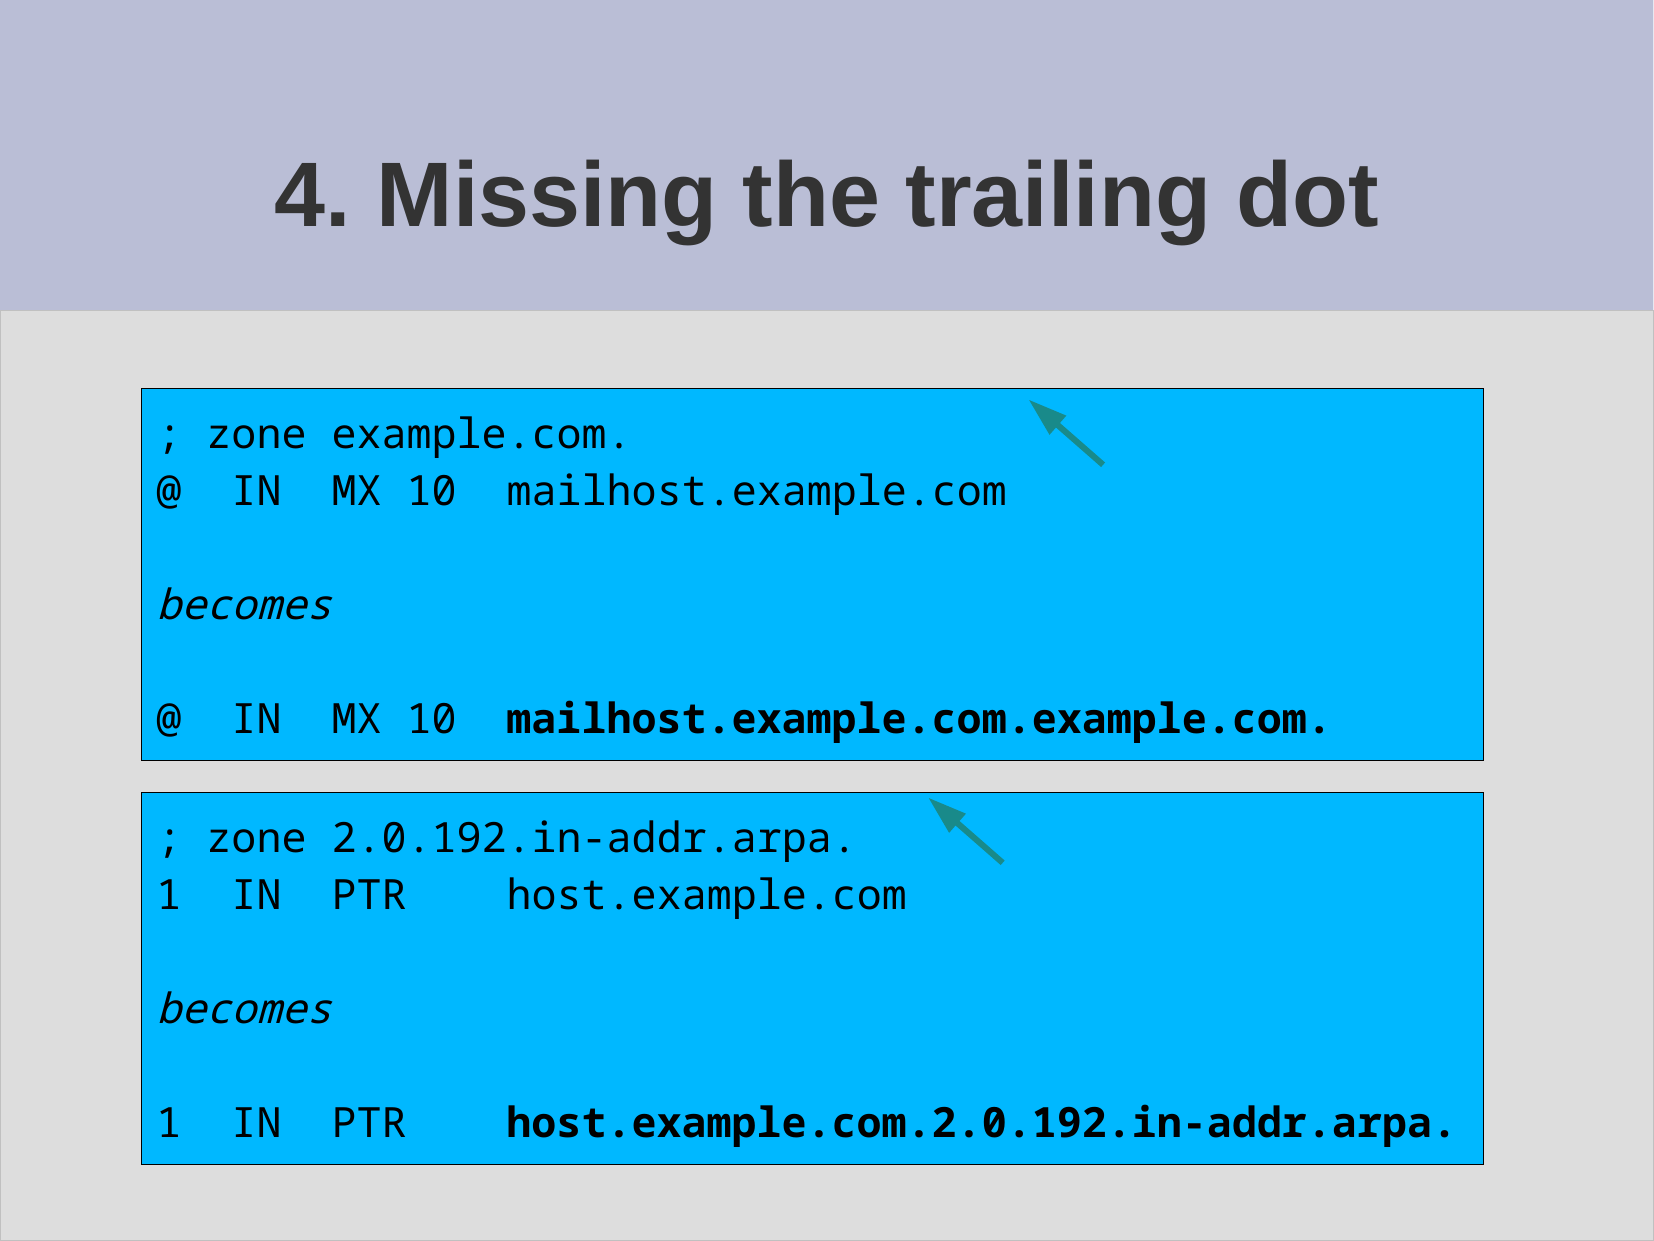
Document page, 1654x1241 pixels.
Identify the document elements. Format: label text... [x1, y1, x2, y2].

text_box ; zone example.com. @ IN MX 10 mailhost.example.com becomes @ IN MX 10 mailhost.example.com.example.com. [141, 388, 1484, 705]
text_box ; zone 2.0.192.in-addr.arpa. 1 IN PTR host.example.com becomes 1 IN PTR host.example.com.2.0.192.in-addr.arpa. [141, 792, 1484, 1108]
title 4. Missing the trailing dot [121, 91, 1534, 299]
